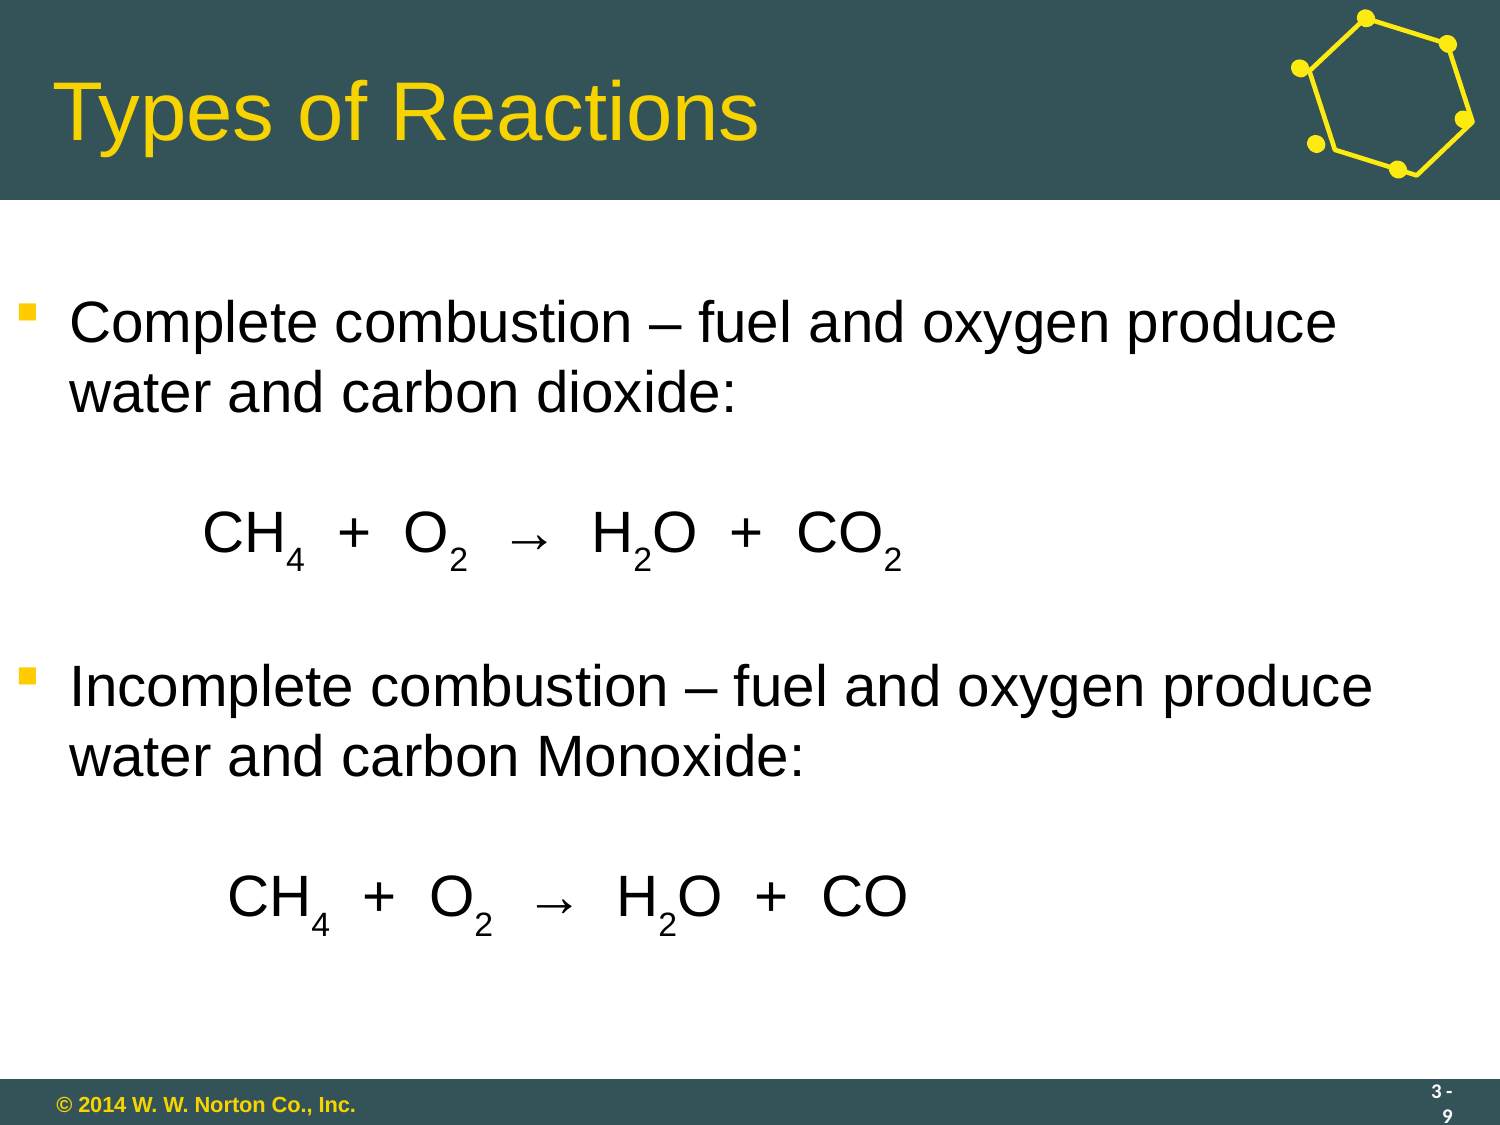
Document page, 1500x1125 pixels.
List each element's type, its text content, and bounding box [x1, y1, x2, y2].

slide_number 3 - <number> [1411, 1096, 1468, 1119]
text_box Complete combustion – fuel and oxygen produce water and carbon dioxide: CH4 + O2 → H2O + CO2 Incomplete combustion – fuel and oxygen produce water and carbon Monoxide: CH4 + O2 → H2O + CO [0, 206, 1486, 1096]
title Types of Reactions [37, 19, 1118, 195]
